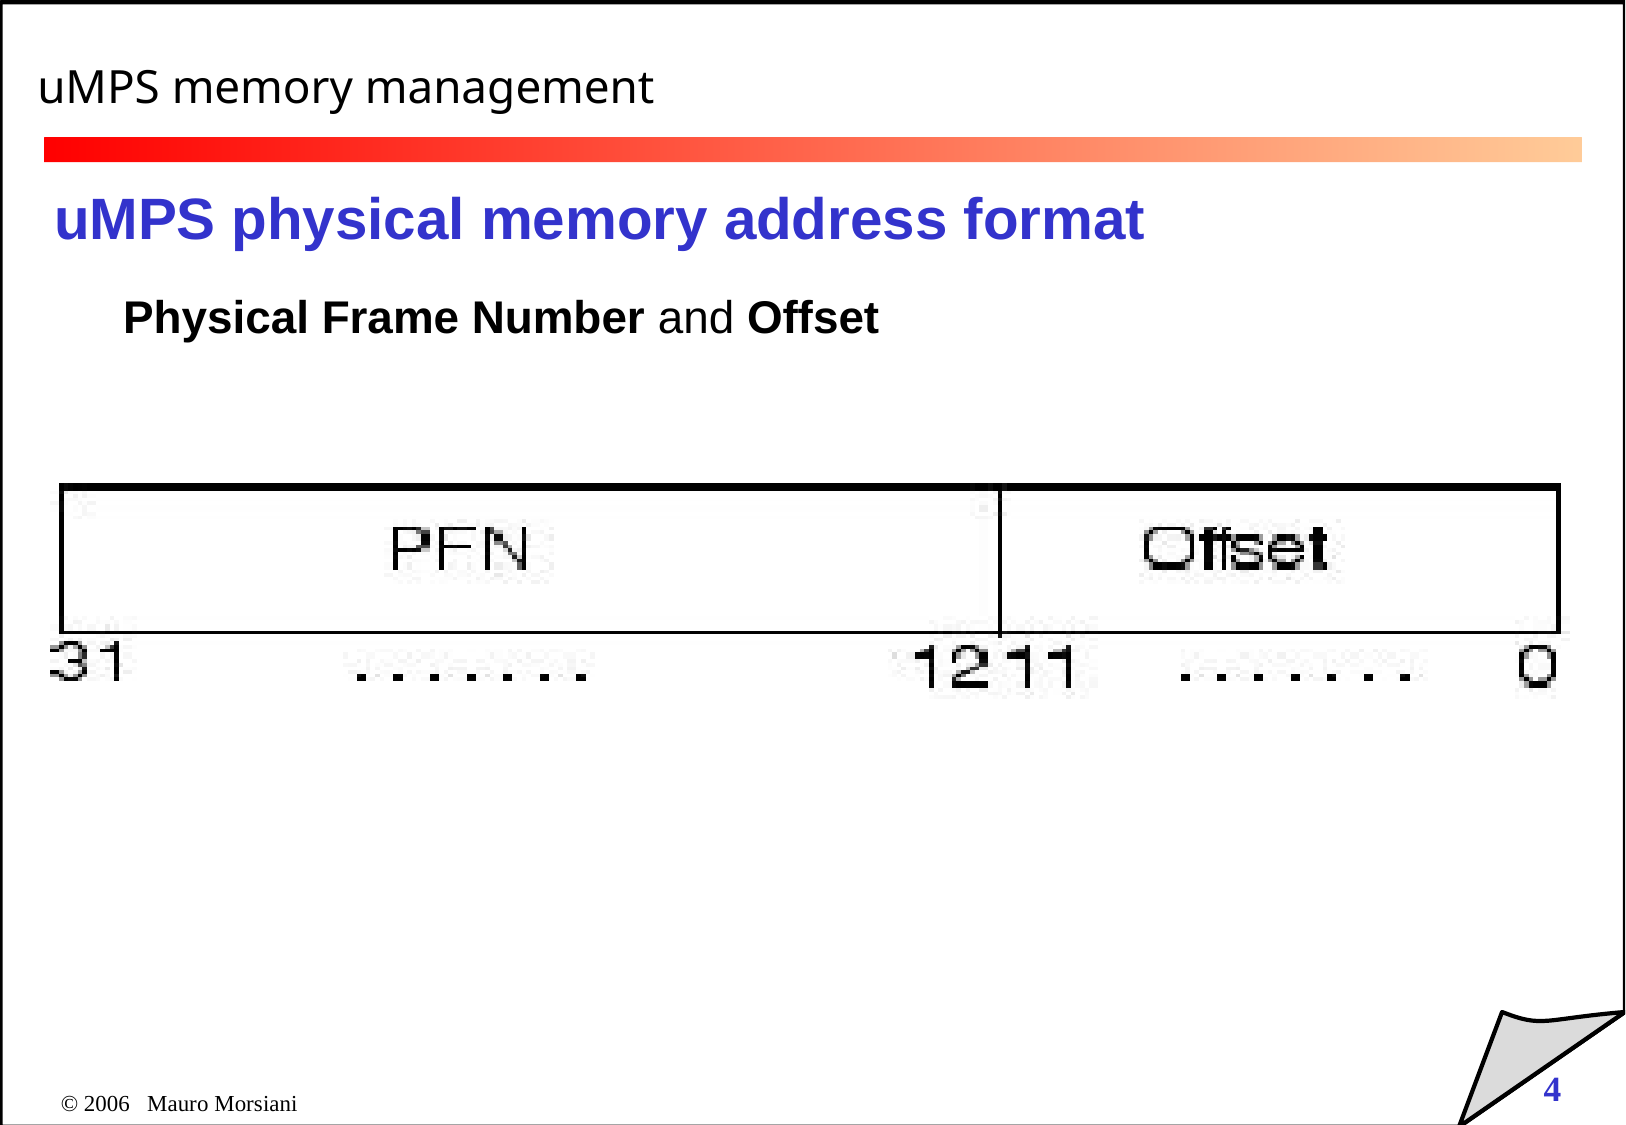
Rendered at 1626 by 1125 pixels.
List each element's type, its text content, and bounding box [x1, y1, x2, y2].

list uMPS physical memory address format Physical Frame Number and Offset [54, 187, 1557, 595]
picture [46, 466, 1584, 703]
title uMPS memory management [37, 44, 1587, 130]
